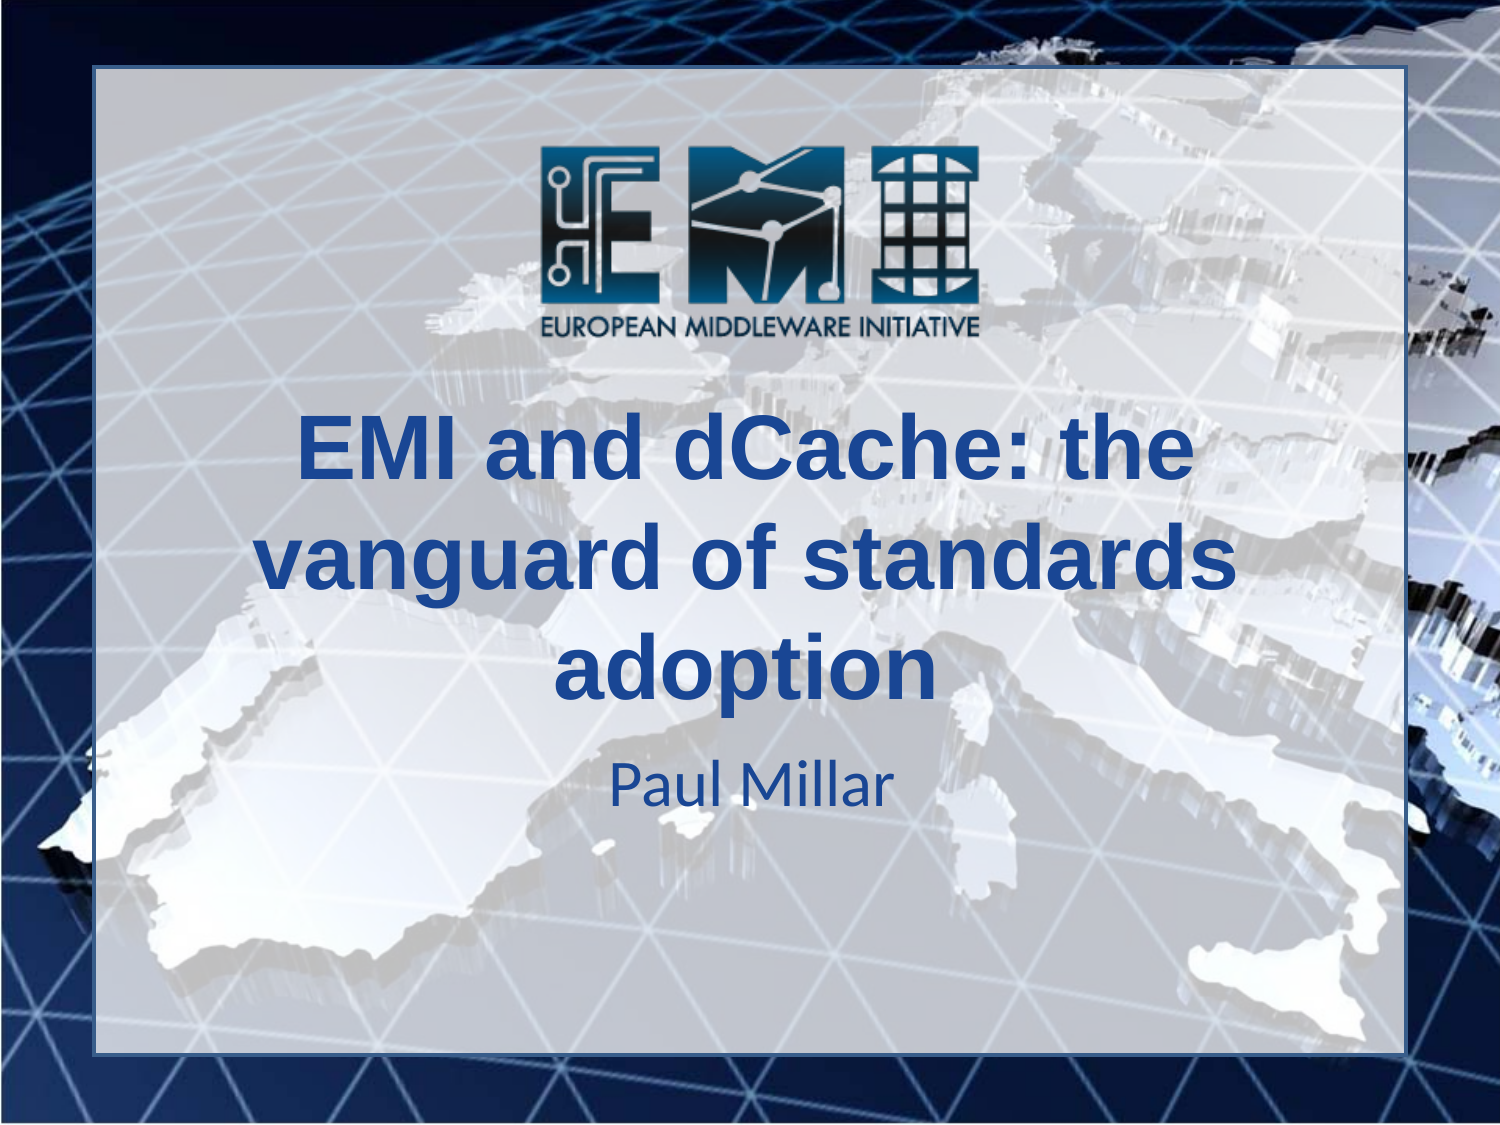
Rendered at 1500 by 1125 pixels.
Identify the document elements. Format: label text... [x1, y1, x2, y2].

title EMI and dCache: the vanguard of standards adoption [109, 380, 1385, 726]
text_box Paul Millar [224, 732, 1280, 1020]
picture [0, 0, 1500, 1125]
